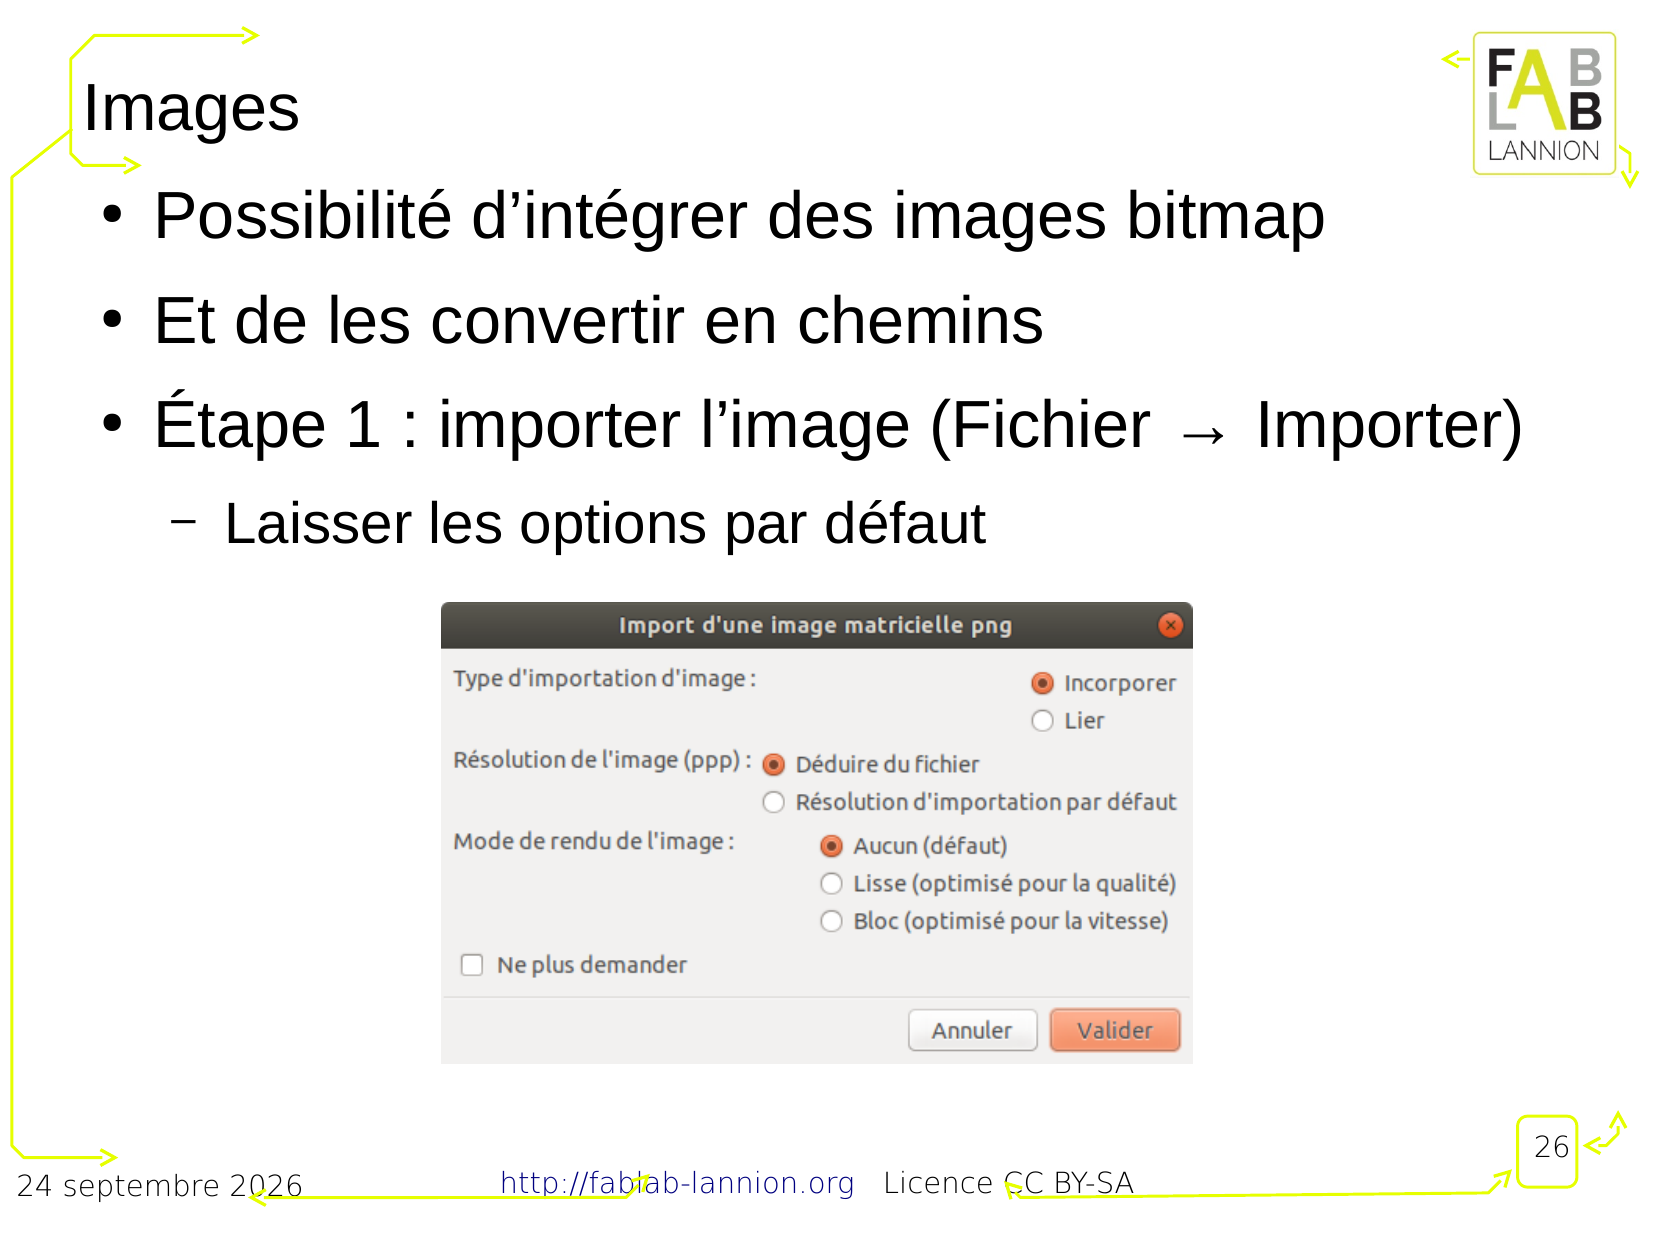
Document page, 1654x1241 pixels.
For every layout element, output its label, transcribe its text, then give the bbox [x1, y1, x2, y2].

picture [1470, 29, 1619, 178]
list Possibilité d’intégrer des images bitmap Et de les convertir en chemins Étape 1 : importer l’image (Fichier → Importer) Laisser les options par défaut [82, 178, 1571, 898]
picture [441, 602, 1193, 1064]
title Images [82, 49, 1441, 166]
